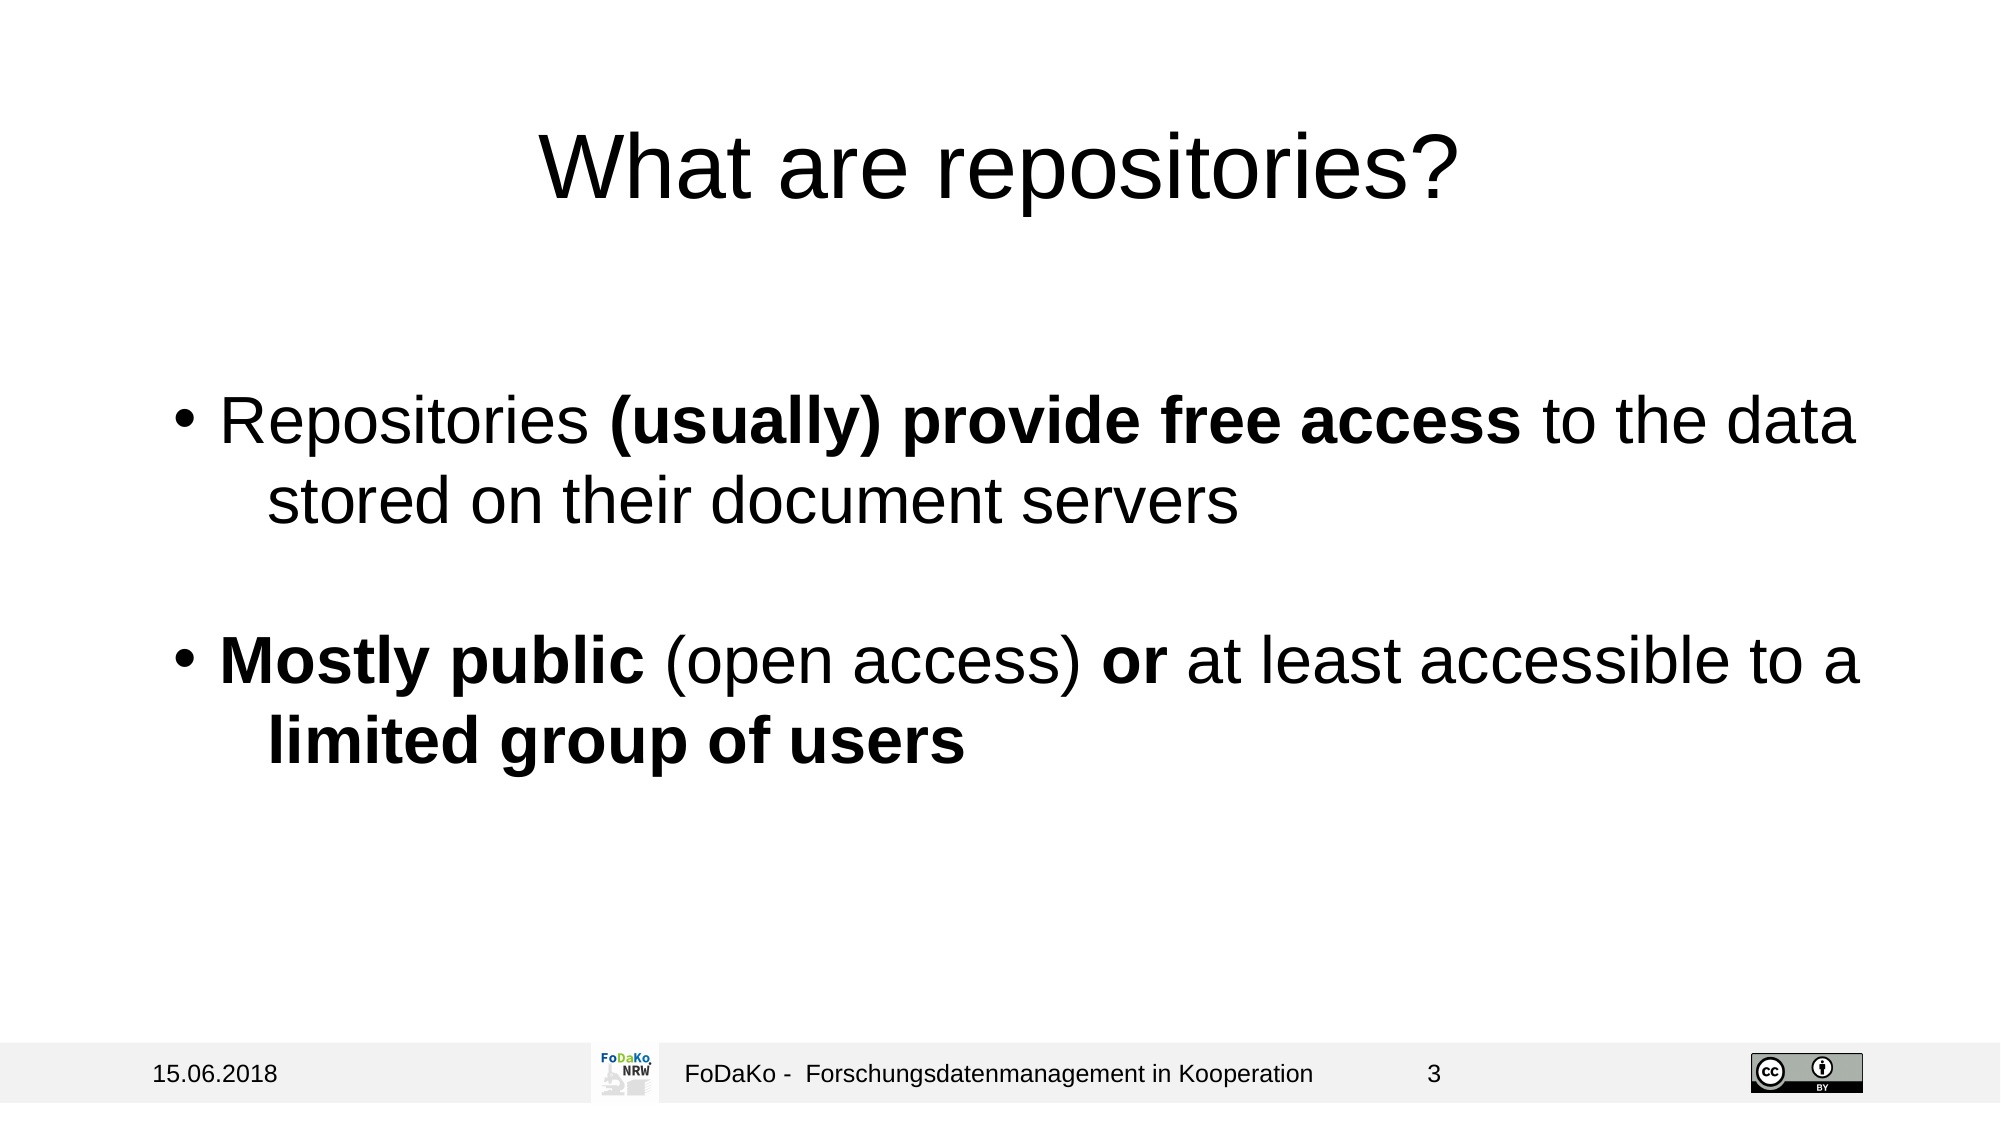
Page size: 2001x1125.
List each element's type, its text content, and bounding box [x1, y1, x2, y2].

text_box 15.06.2018 [137, 1042, 588, 1103]
text_box 3 [1412, 1042, 1713, 1103]
text_box FoDaKo - Forschungsdatenmanagement in Kooperation [662, 1042, 1338, 1103]
title What are repositories? [137, 59, 1863, 278]
text_box Repositories (usually) provide free access to the data stored on their document servers Mostly public (open access) or at least accessible to a limited group of users [158, 370, 1883, 945]
